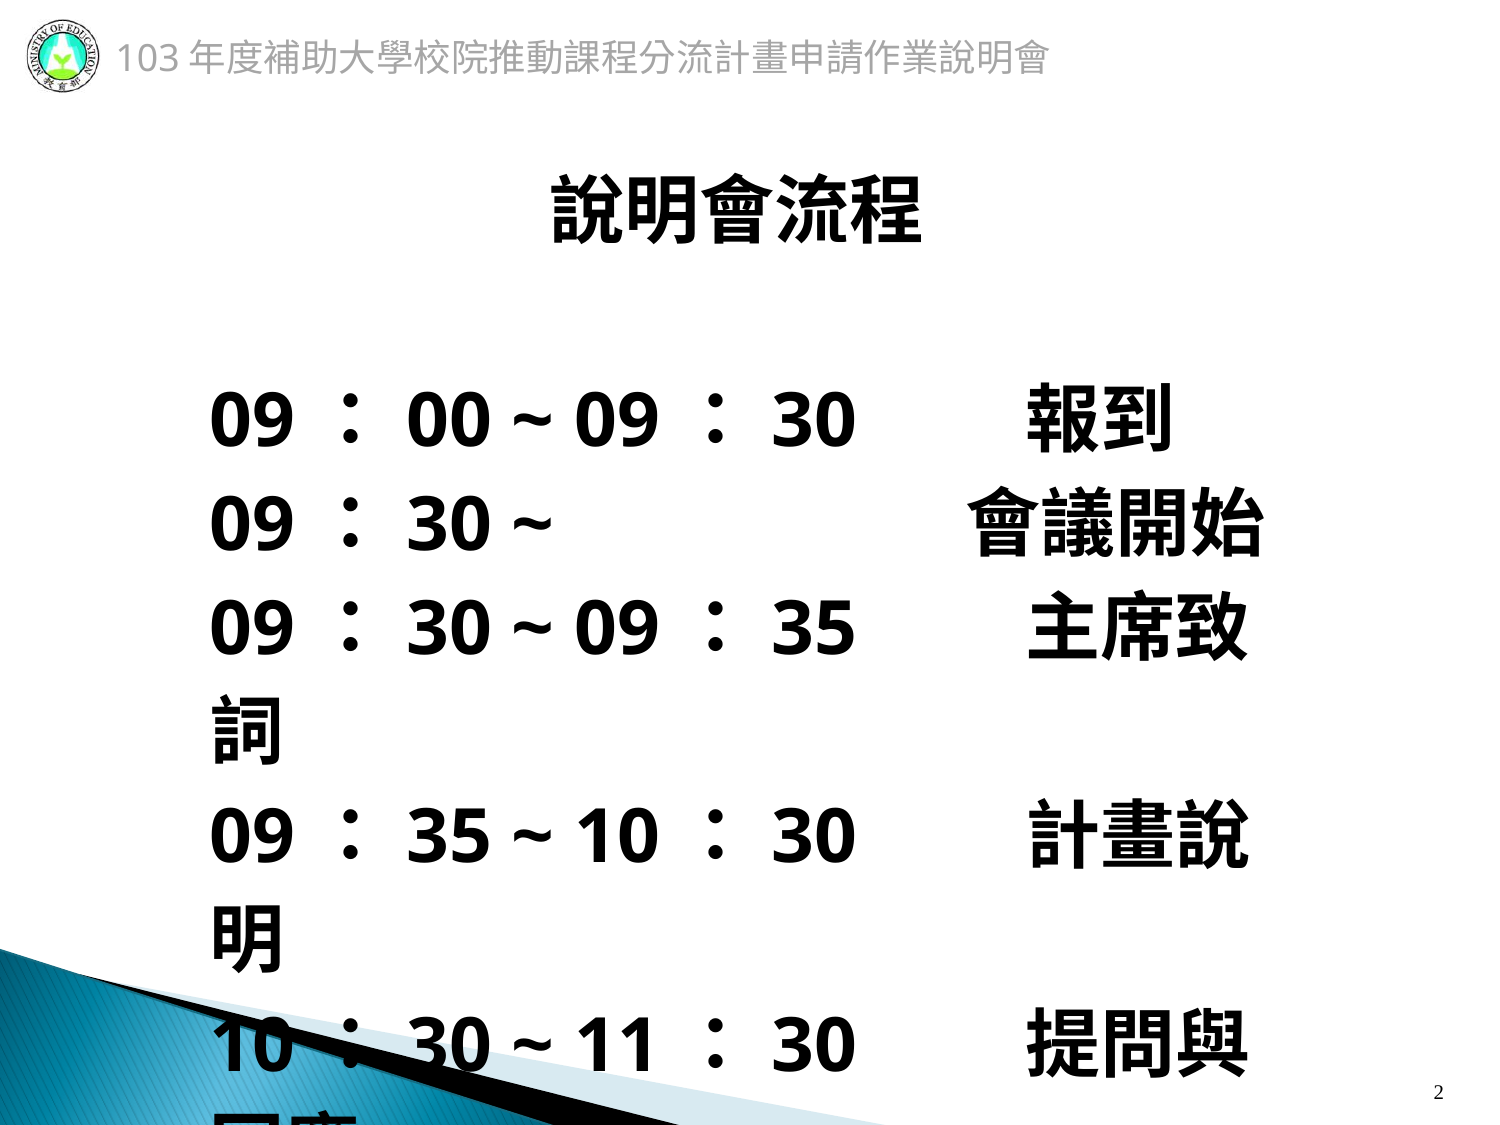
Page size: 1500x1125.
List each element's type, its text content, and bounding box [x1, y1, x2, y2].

text_box 2 [1418, 1051, 1479, 1112]
text_box 說明會流程 09：00 ~ 09：30 報到 09：30 ~ 會議開始 09：30 ~ 09：35 主席致詞 09：35 ~ 10：30 計畫說明 10：30 ~ 11：30 提問與回應 11：30 ~ 賦歸 [194, 141, 1300, 998]
text_box 103年度補助大學校院推動課程分流計畫申請作業說明會 [100, 26, 1424, 88]
picture [17, 19, 101, 95]
